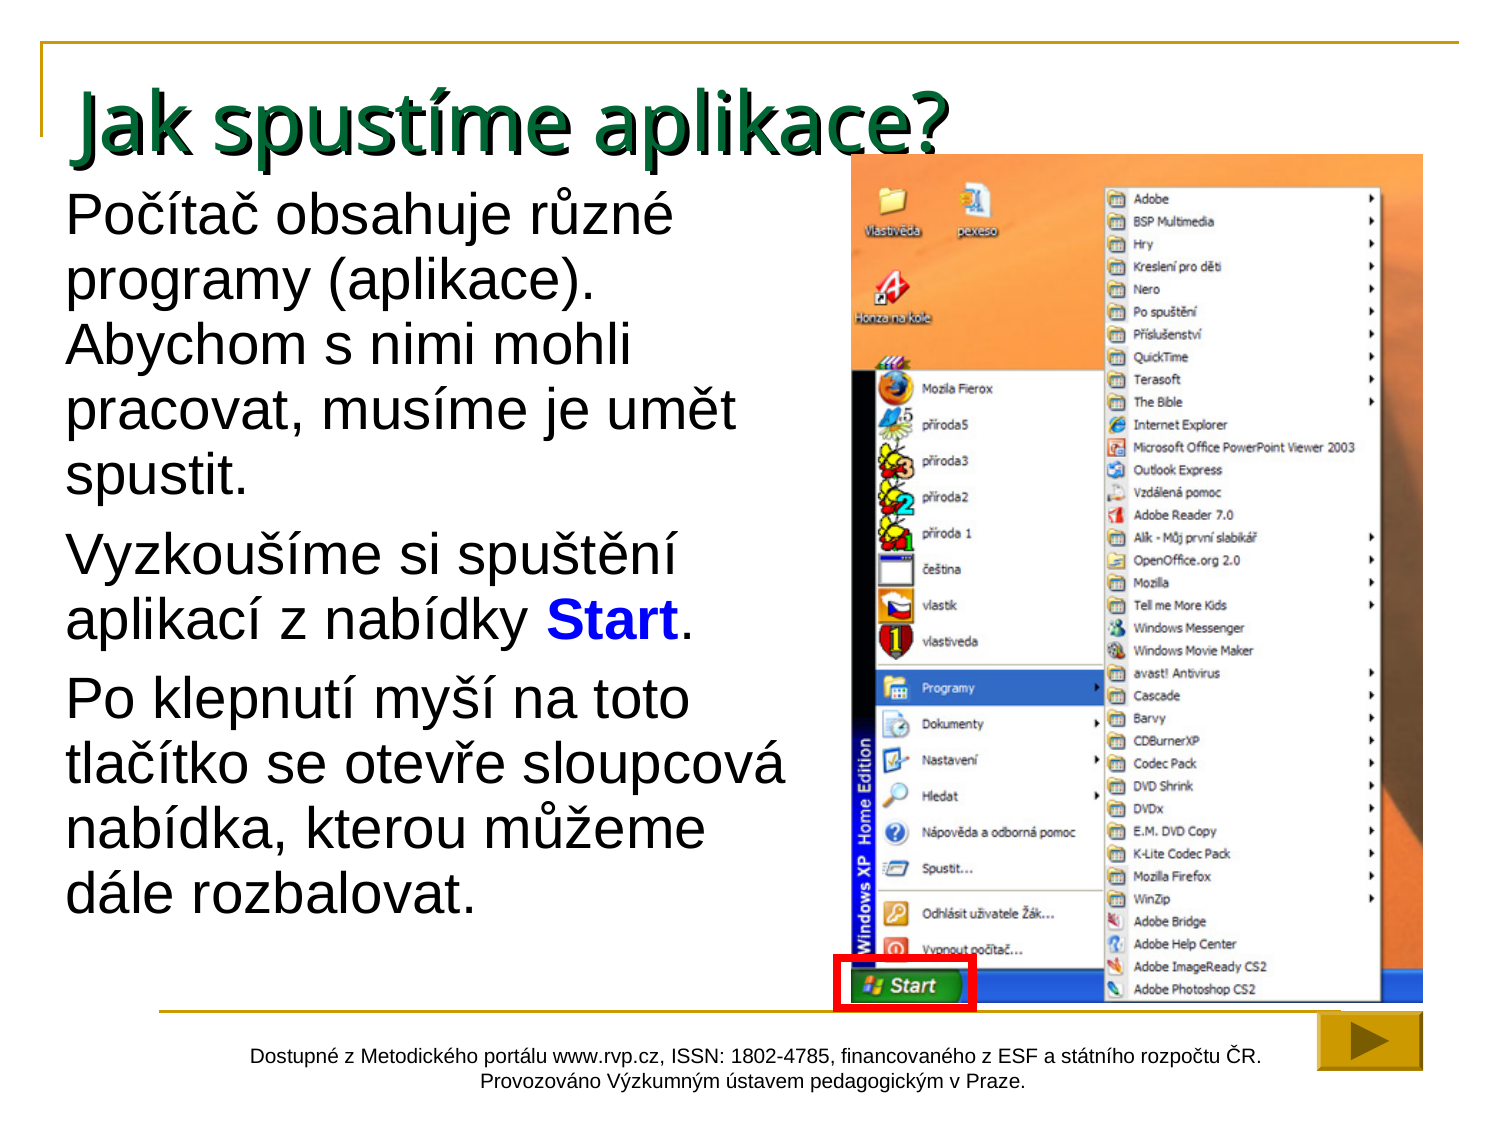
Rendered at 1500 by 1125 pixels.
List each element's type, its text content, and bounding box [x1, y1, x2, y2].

title Jak spustíme aplikace? [61, 54, 1231, 182]
text_box [1318, 1011, 1424, 1071]
picture [851, 154, 1423, 1003]
list Počítač obsahuje různé programy (aplikace). Abychom s nimi mohli pracovat, musíme je umět spustit. Vyzkoušíme si spuštění aplikací z nabídky Start. Po klepnutí myší na toto tlačítko se otevře sloupcová nabídka, kterou můžeme dále rozbalovat. [50, 174, 837, 999]
picture [851, 962, 968, 1003]
